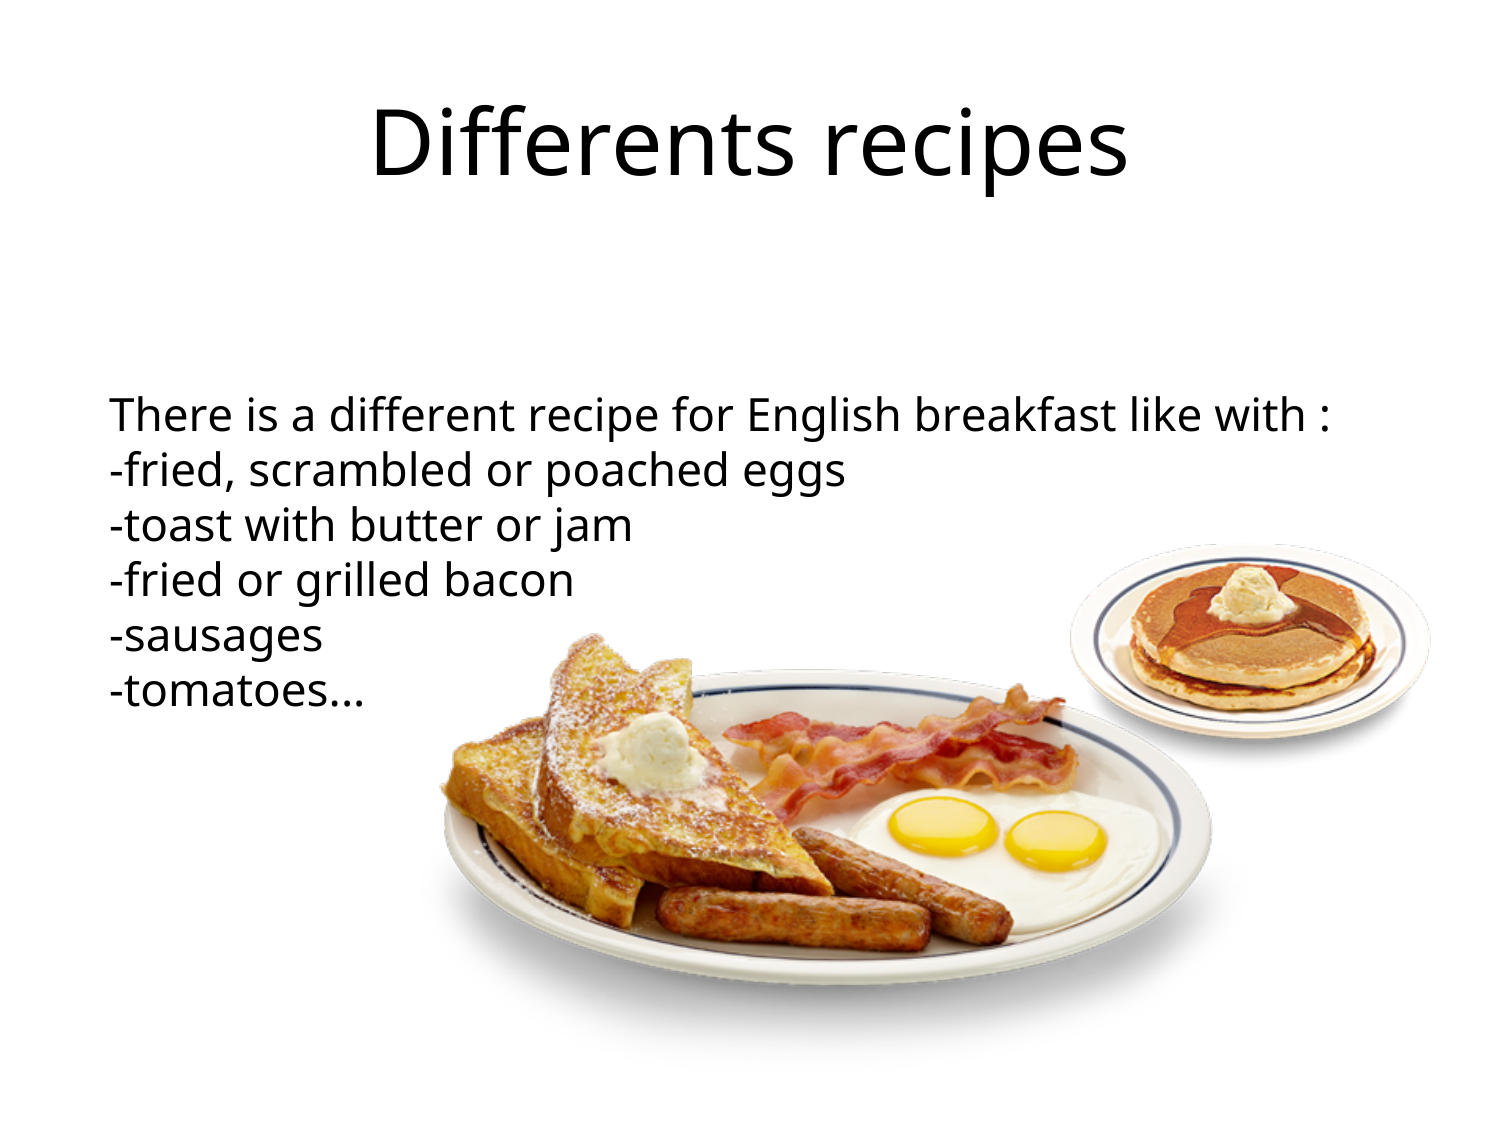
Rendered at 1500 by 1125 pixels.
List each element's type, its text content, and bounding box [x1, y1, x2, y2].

picture [379, 543, 1500, 1117]
subtitle [75, 262, 1426, 1021]
text_box There is a different recipe for English breakfast like with : -fried, scrambled or poached eggs -toast with butter or jam -fried or grilled bacon -sausages -tomatoes... [94, 377, 1406, 823]
title Differents recipes [75, 45, 1426, 233]
